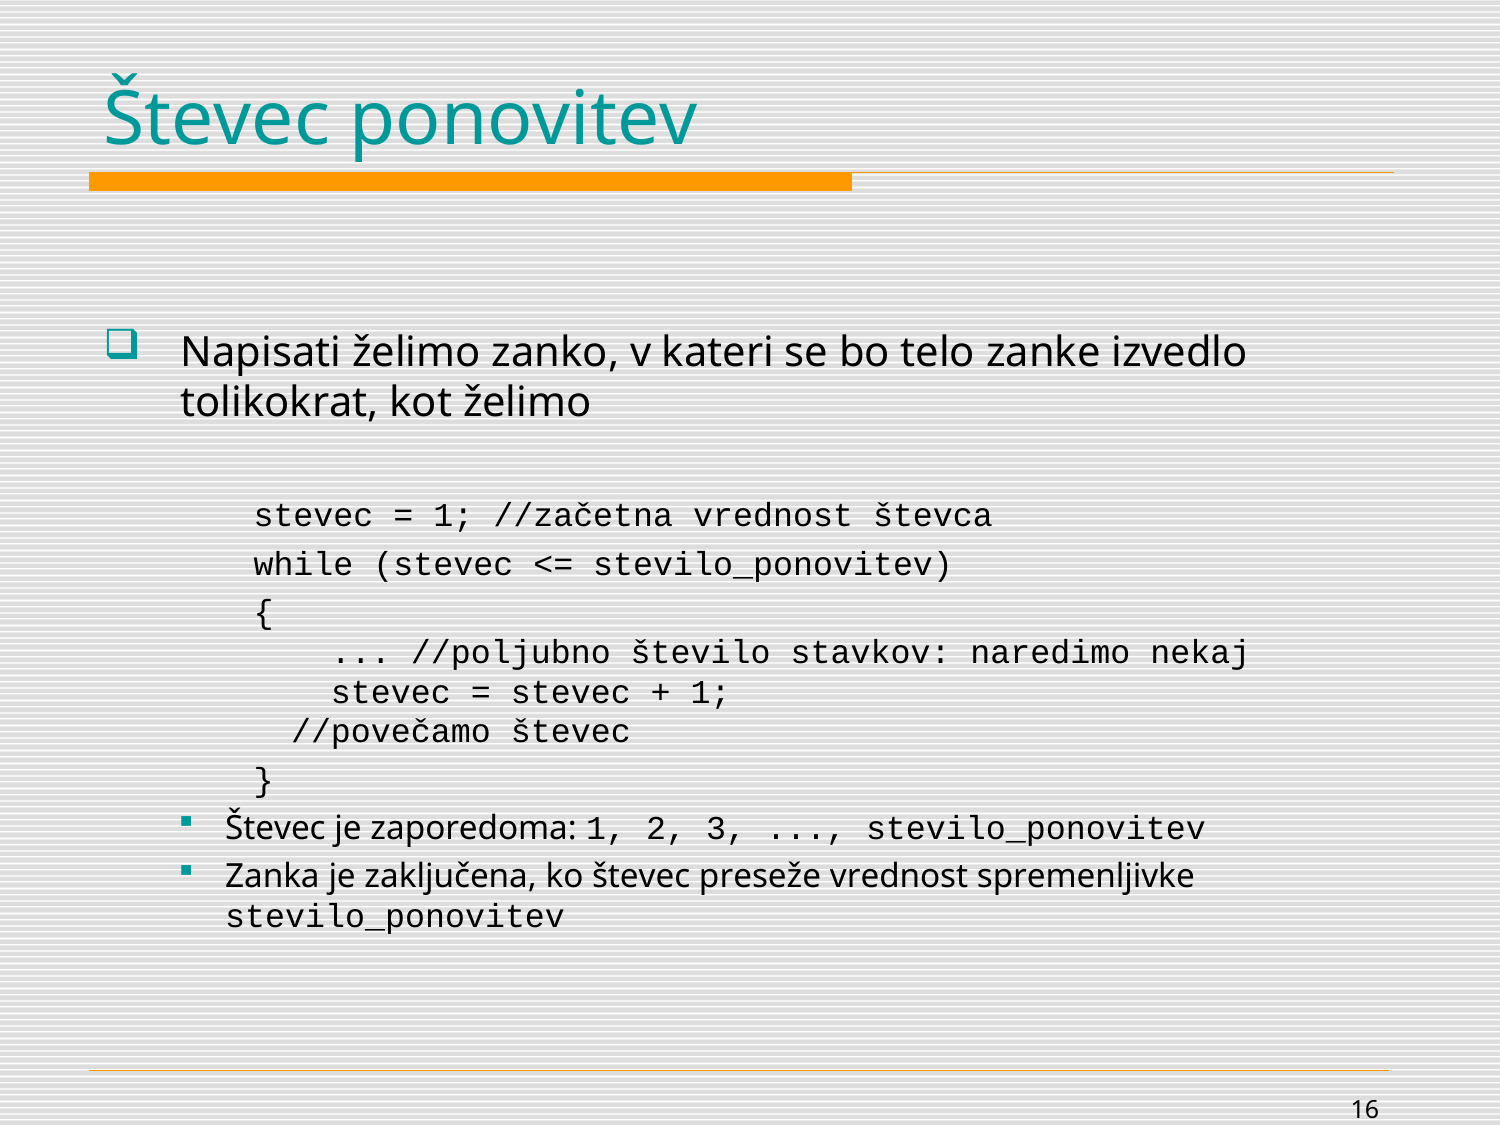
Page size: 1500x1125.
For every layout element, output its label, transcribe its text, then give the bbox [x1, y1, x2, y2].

picture [0, 0, 1500, 1125]
text_box <number> [1068, 1085, 1394, 1125]
list Napisati želimo zanko, v kateri se bo telo zanke izvedlo tolikokrat, kot želimo stevec = 1; //začetna vrednost števca while (stevec <= stevilo_ponovitev) { ... //poljubno število stavkov: naredimo nekaj stevec = stevec + 1; //povečamo števec } Števec je zaporedoma: 1, 2, 3, ..., stevilo_ponovitev Zanka je zaključena, ko števec preseže vrednost spremenljivke stevilo_ponovitev [88, 196, 1401, 1059]
title Števec ponovitev [88, 54, 1401, 167]
